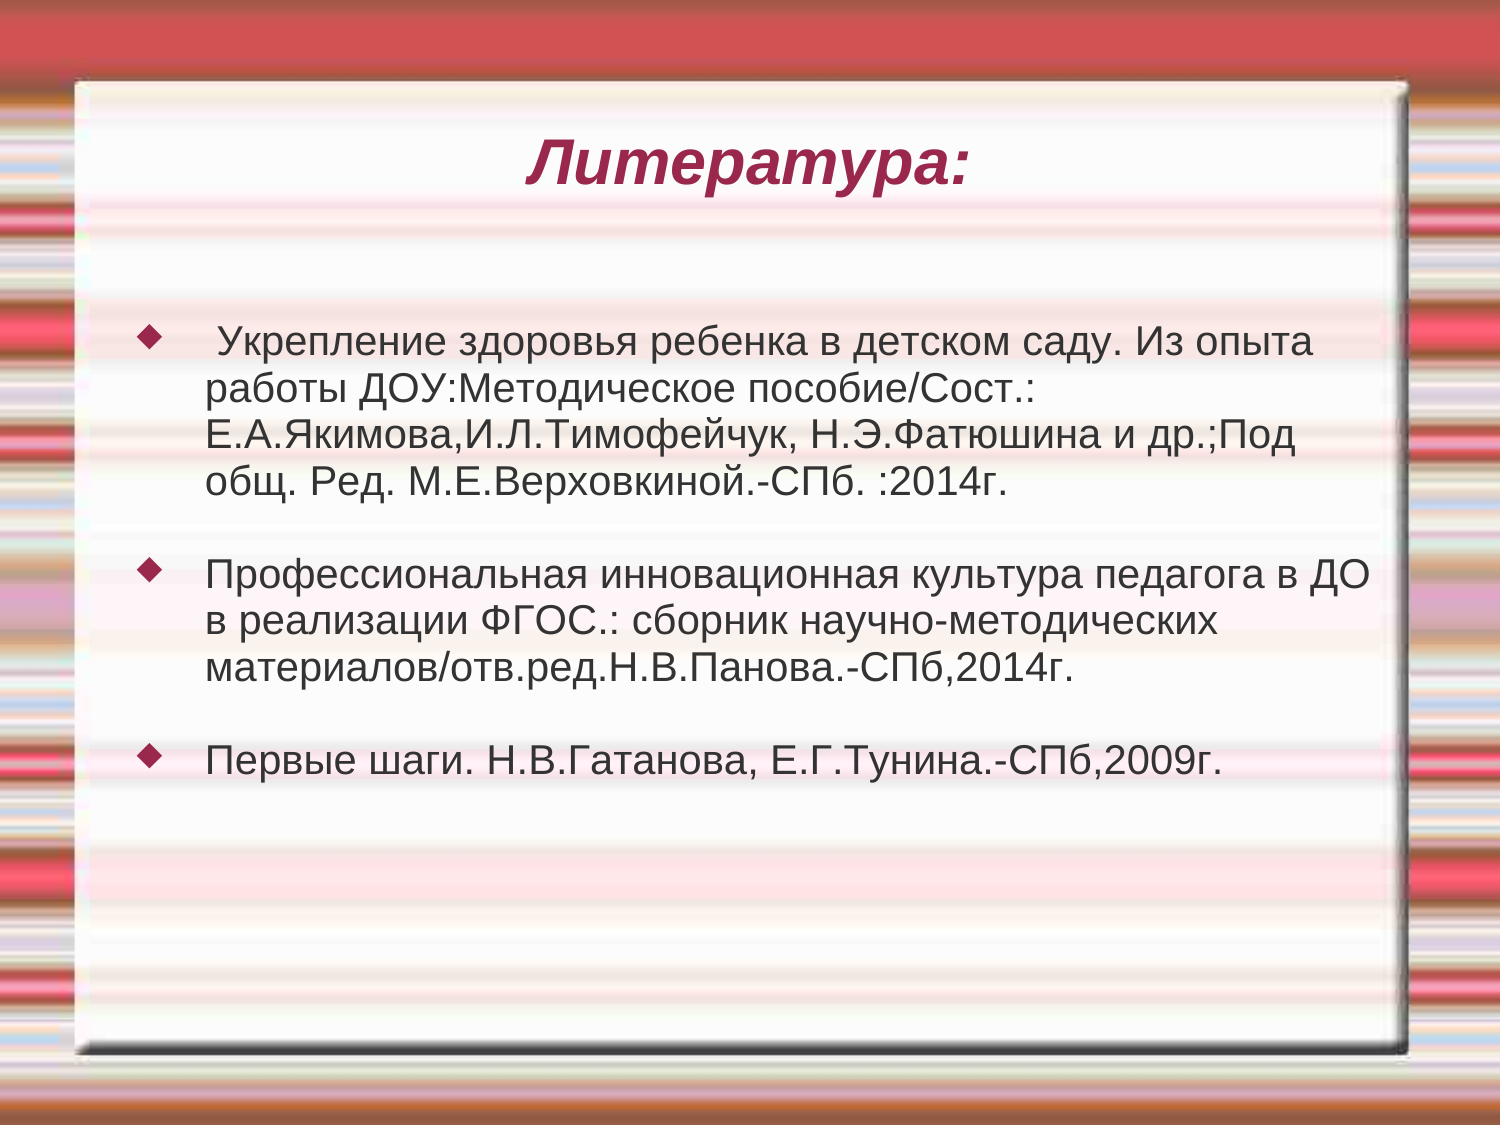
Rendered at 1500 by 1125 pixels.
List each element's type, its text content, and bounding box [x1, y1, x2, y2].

picture [0, 0, 1500, 1125]
list Укрепление здоровья ребенка в детском саду. Из опыта работы ДОУ:Методическое пособие/Сост.: Е.А.Якимова,И.Л.Тимофейчук, Н.Э.Фатюшина и др.;Под общ. Ред. М.Е.Верховкиной.-СПб. :2014г. Профессиональная инновационная культура педагога в ДО в реализации ФГОС.: сборник научно-методических материалов/отв.ред.Н.В.Панова.-СПб,2014г. Первые шаги. Н.В.Гатанова, Е.Г.Тунина.-СПб,2009г. [122, 318, 1376, 1027]
title Литература: [110, 104, 1392, 292]
